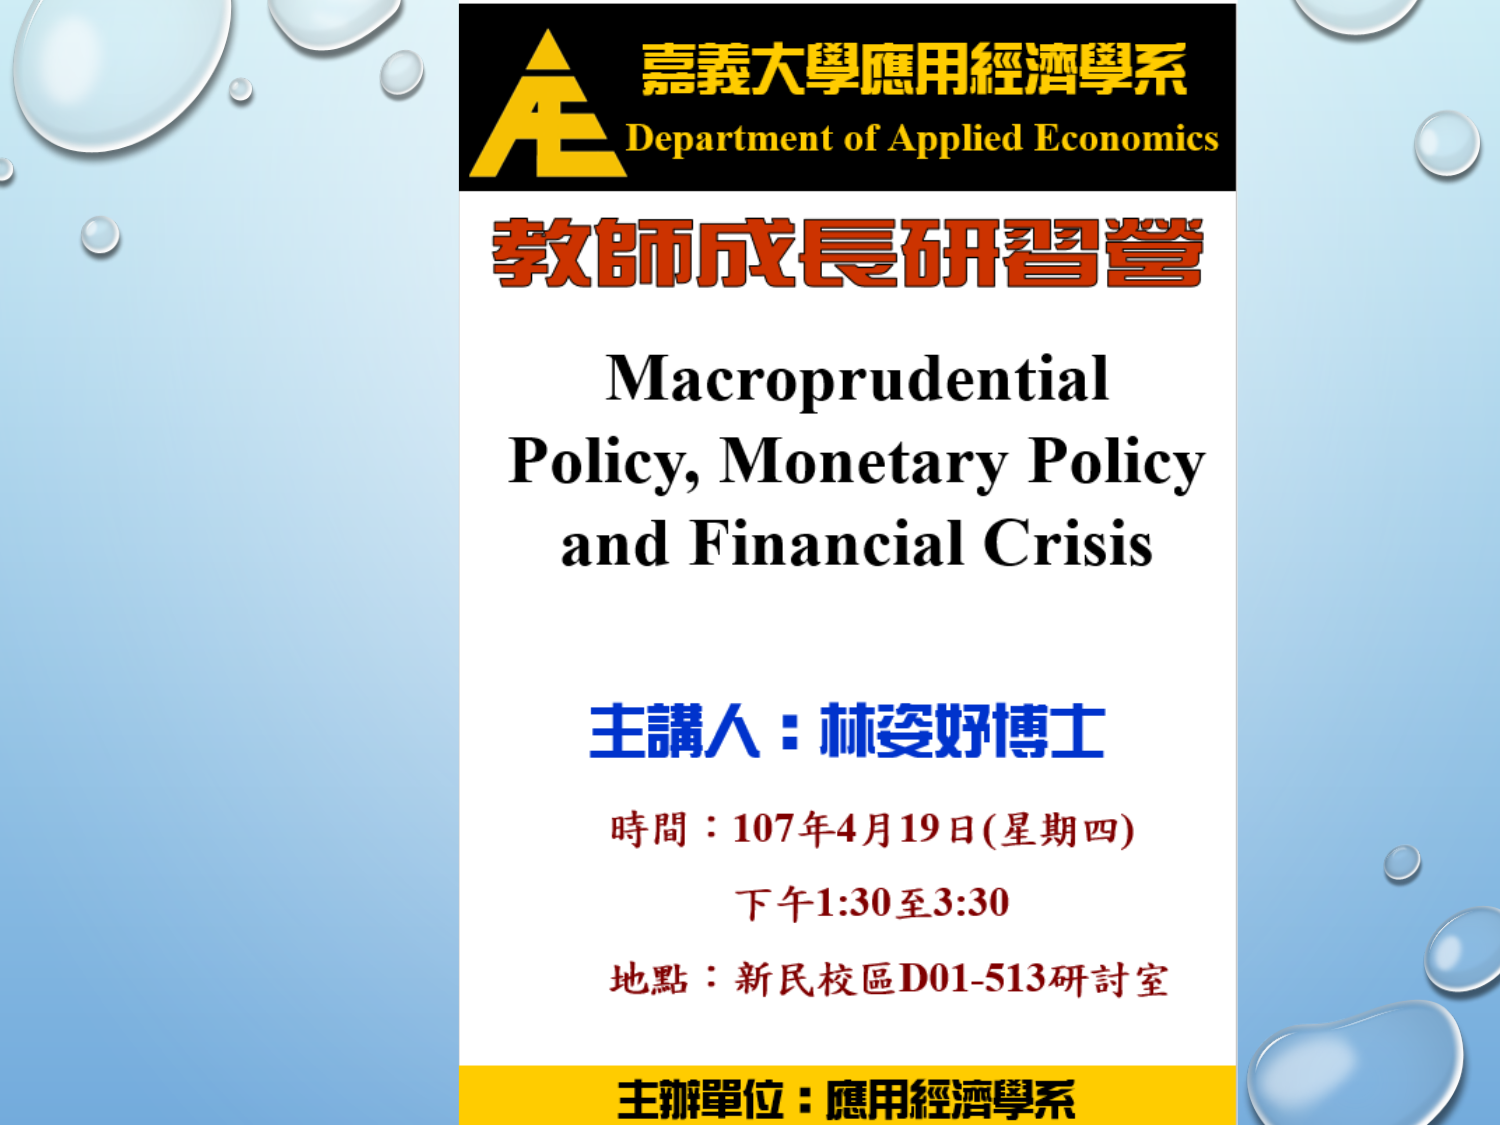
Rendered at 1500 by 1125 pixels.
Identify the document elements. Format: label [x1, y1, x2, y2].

picture [458, 0, 1238, 1125]
